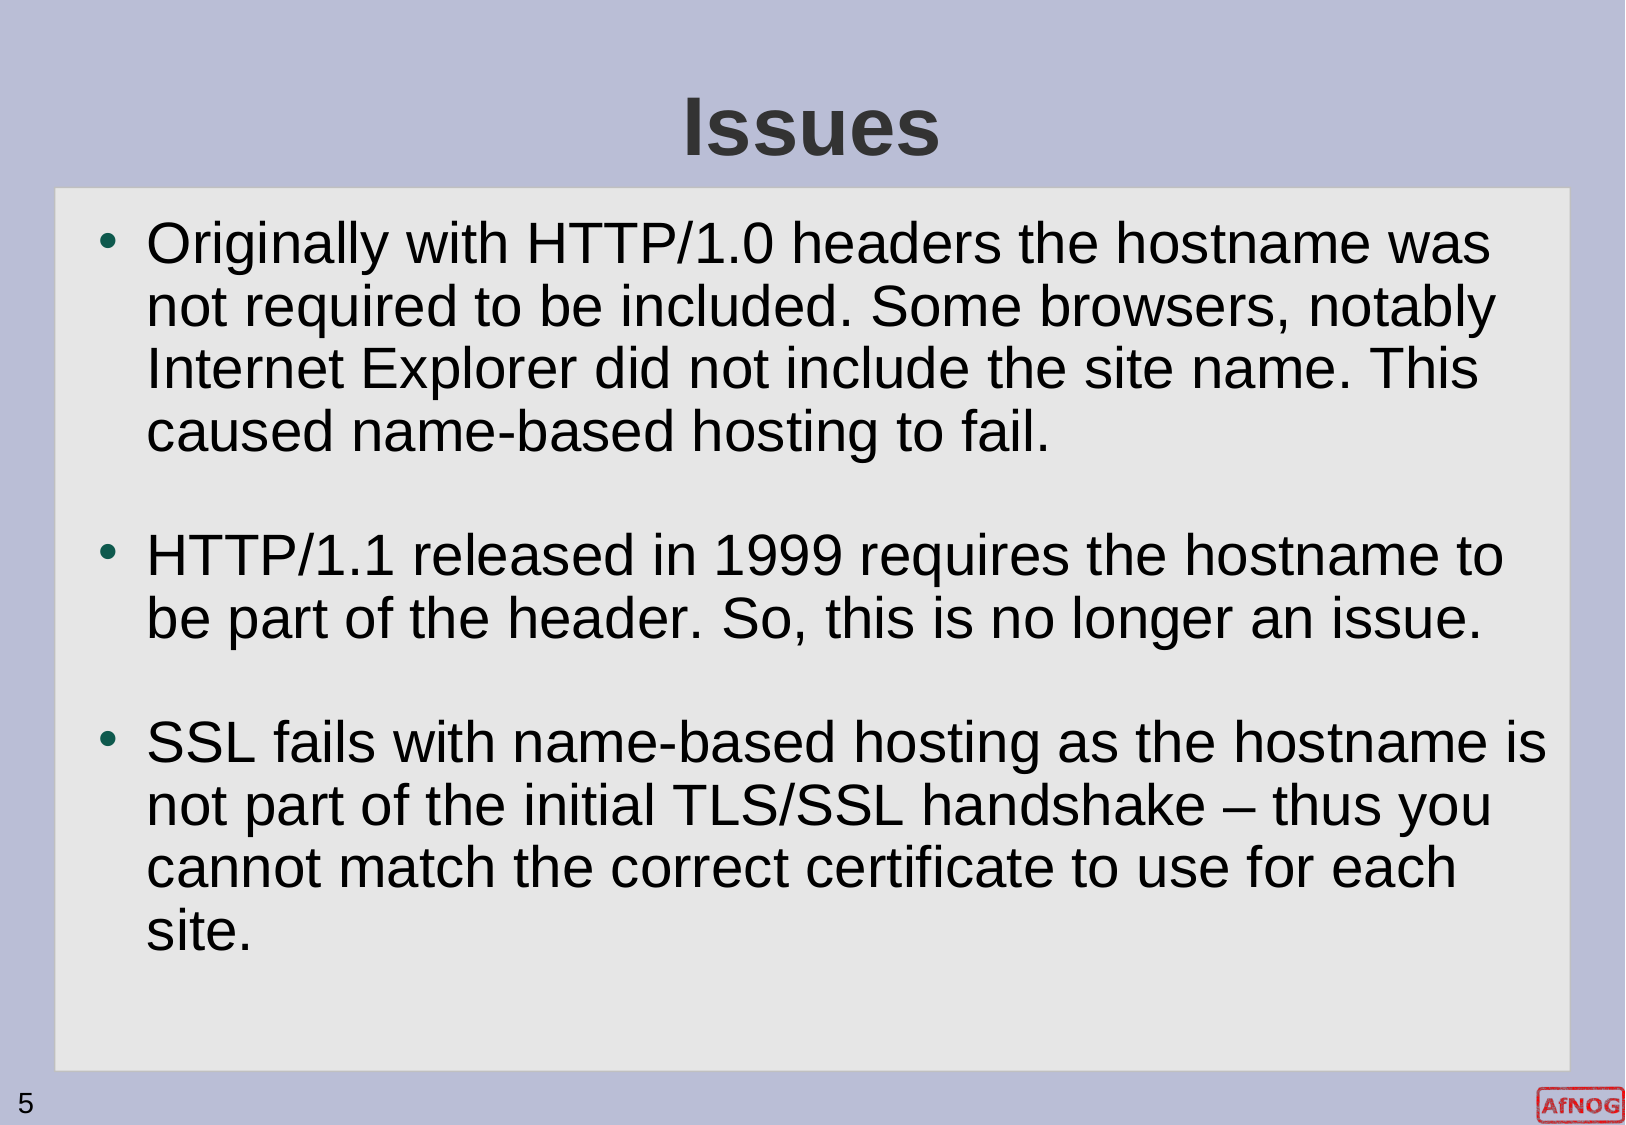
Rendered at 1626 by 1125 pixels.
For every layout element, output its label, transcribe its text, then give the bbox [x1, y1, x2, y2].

title Issues [54, 44, 1571, 215]
picture [1535, 1085, 1626, 1125]
list Originally with HTTP/1.0 headers the hostname was not required to be included. Some browsers, notably Internet Explorer did not include the site name. This caused name-based hosting to fail. HTTP/1.1 released in 1999 requires the hostname to be part of the header. So, this is no longer an issue. SSL fails with name-based hosting as the hostname is not part of the initial TLS/SSL handshake – thus you cannot match the correct certificate to use for each site. [81, 214, 1560, 1063]
